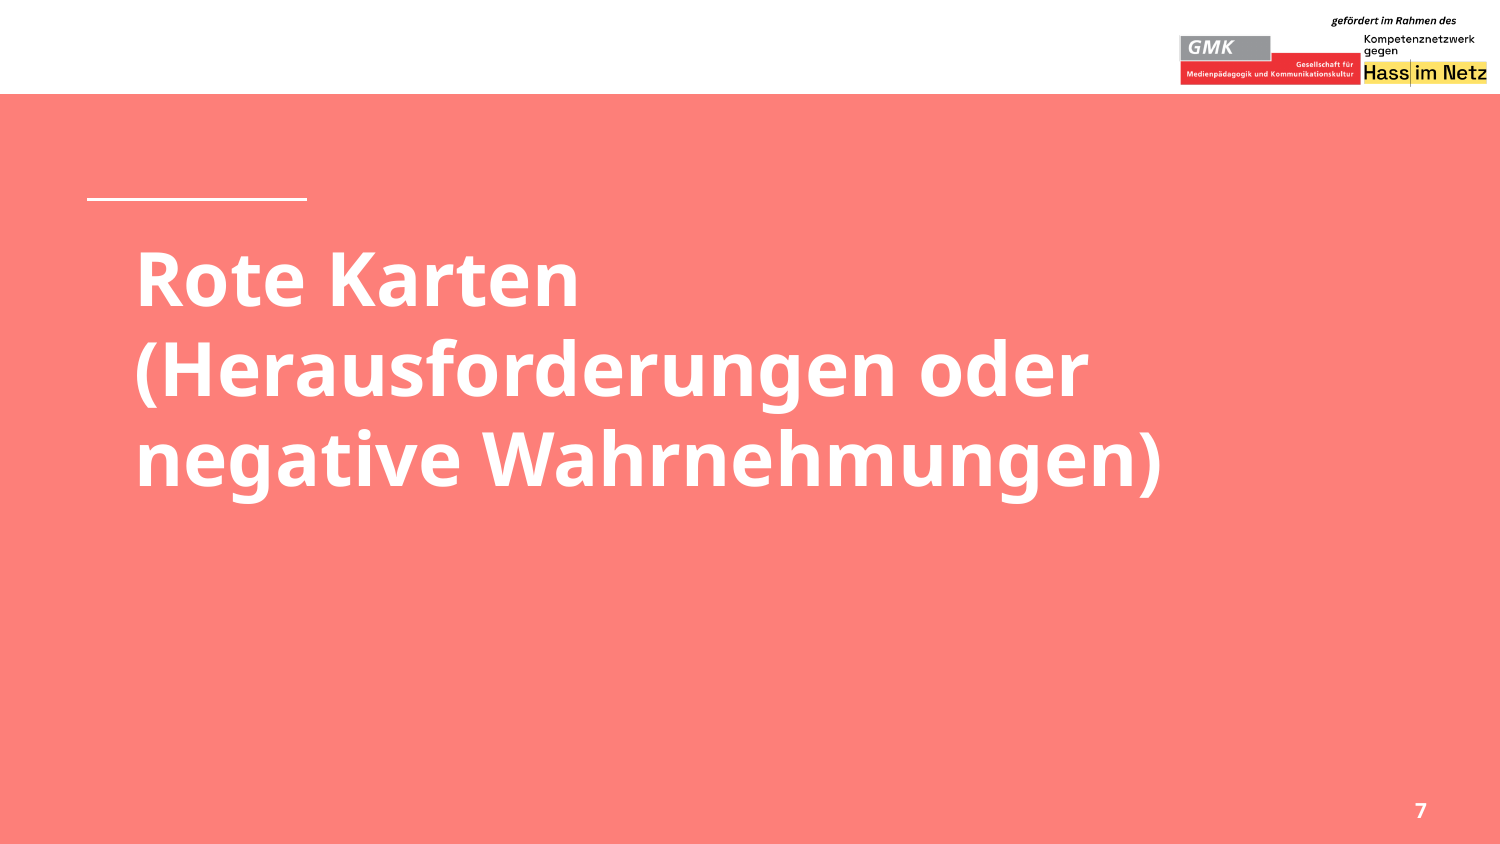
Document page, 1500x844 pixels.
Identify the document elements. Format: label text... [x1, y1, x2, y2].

text_box 7 [1400, 779, 1491, 844]
title Rote Karten (Herausforderungen oder negative Wahrnehmungen) [119, 216, 1381, 466]
